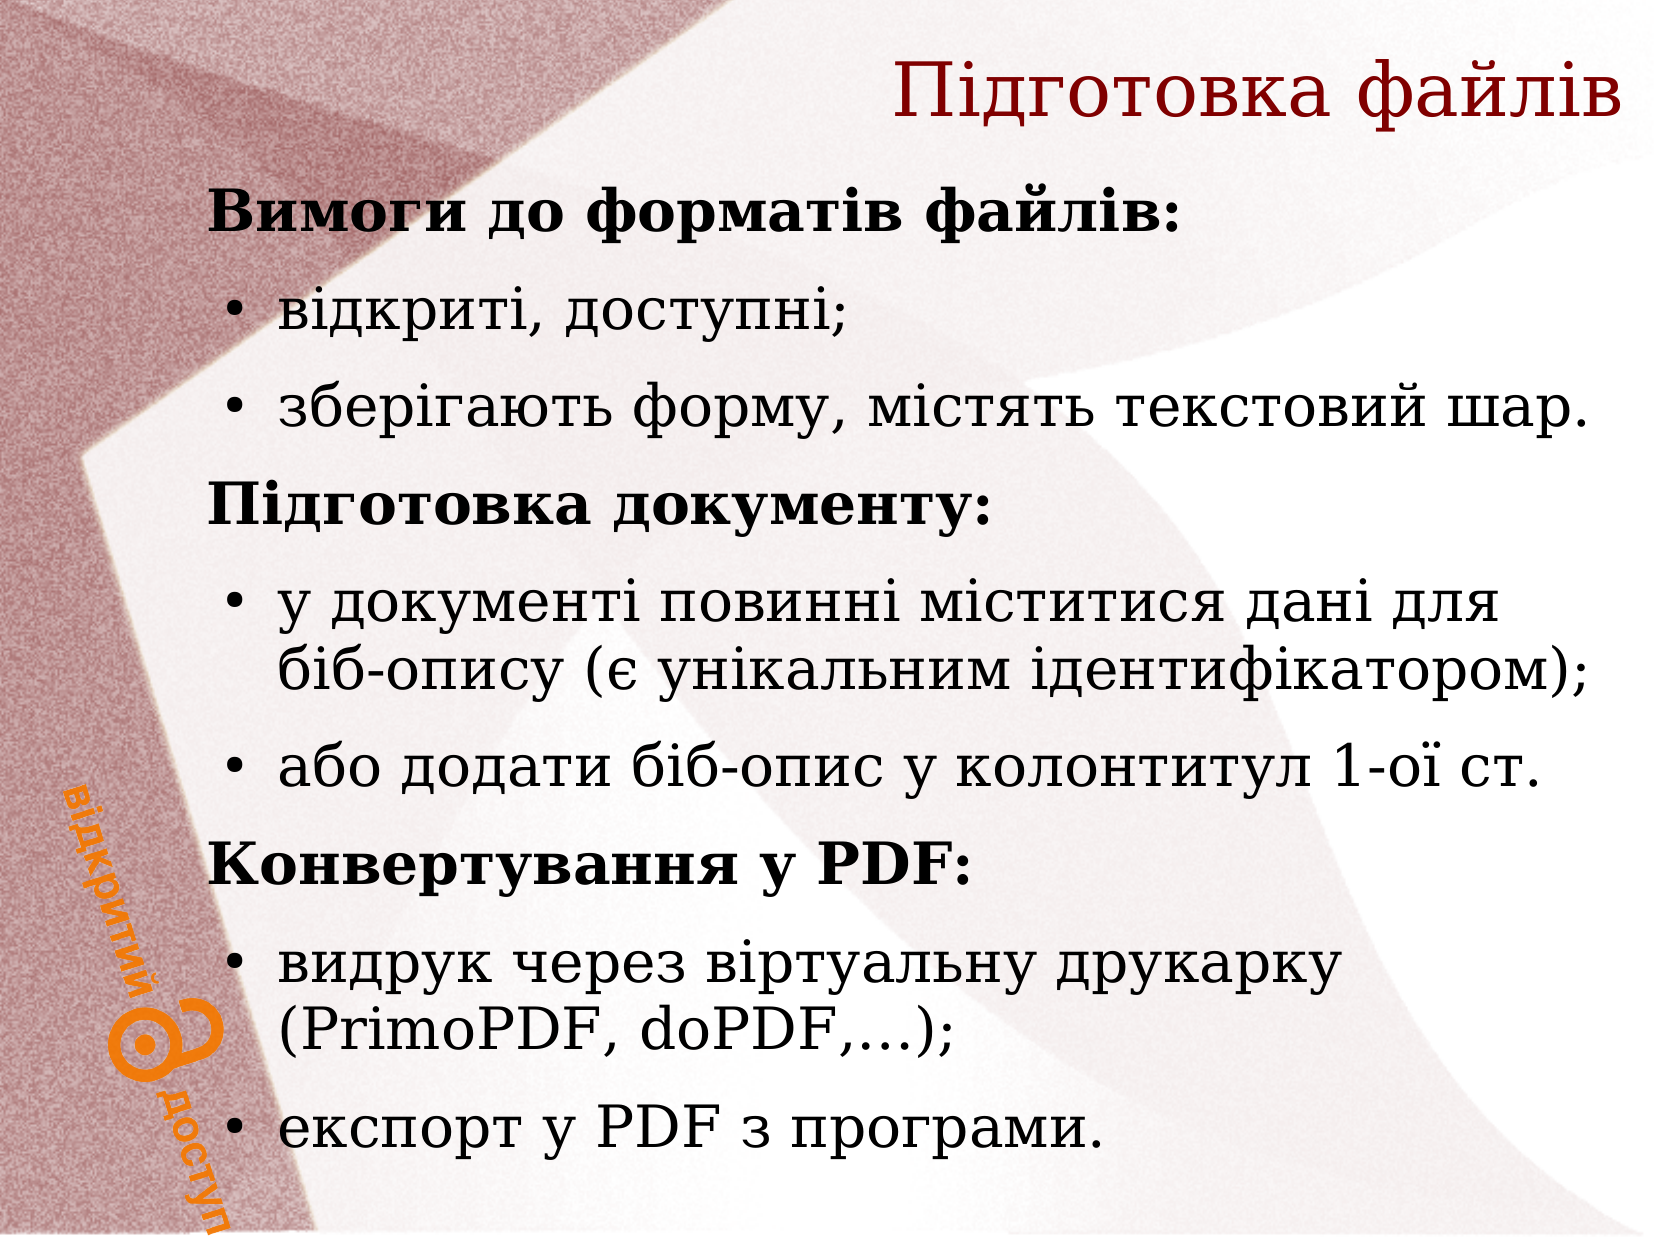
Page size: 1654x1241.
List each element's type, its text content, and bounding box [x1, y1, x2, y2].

picture [0, 0, 1654, 1241]
title Підготовка файлів [614, 33, 1624, 148]
list Вимоги до форматів файлів: відкриті, доступні; зберігають форму, містять текстовий шар. Підготовка документу: у документі повинні міститися дані для біб-опису (є унікальним ідентифікатором); або додати біб-опис у колонтитул 1-ої ст. Конвертування у PDF: видрук через віртуальну друкарку (PrimoPDF, doPDF,…); експорт у PDF з програми. [206, 177, 1601, 1241]
